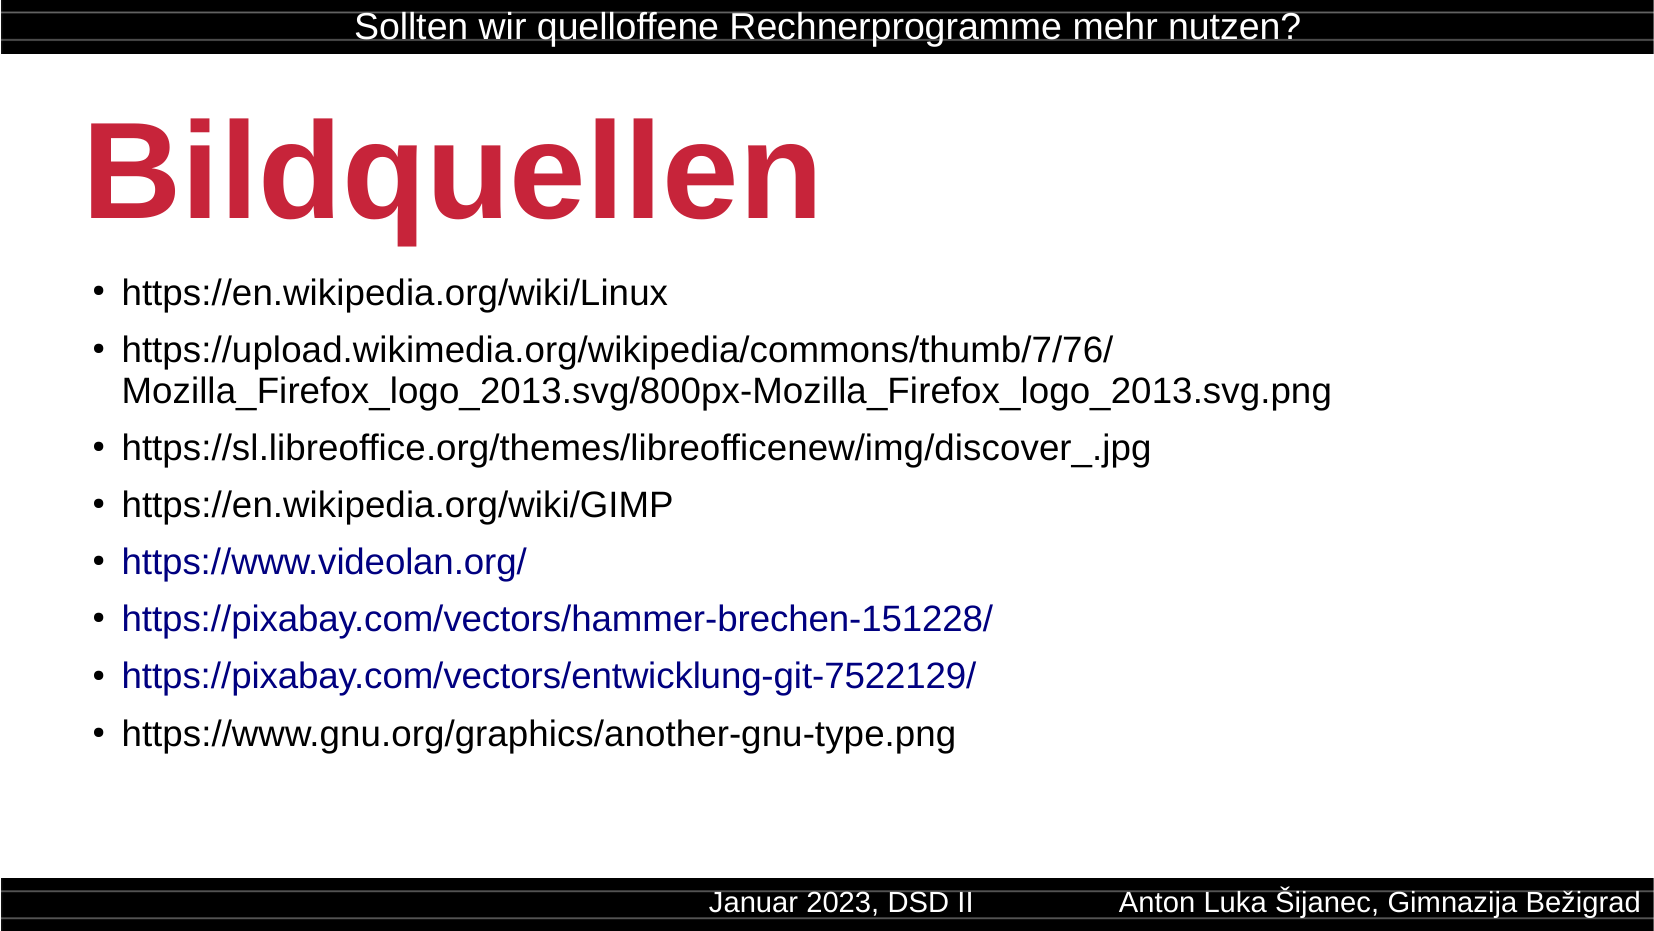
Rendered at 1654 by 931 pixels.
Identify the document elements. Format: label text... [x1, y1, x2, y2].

picture [1, 0, 1654, 54]
title Bildquellen [82, 92, 1571, 249]
list https://en.wikipedia.org/wiki/Linux https://upload.wikimedia.org/wikipedia/commons/thumb/7/76/Mozilla_Firefox_logo_2013.svg/800px-Mozilla_Firefox_logo_2013.svg.png https://sl.libreoffice.org/themes/libreofficenew/img/discover_.jpg https://en.wikipedia.org/wiki/GIMP https://www.videolan.org/ https://pixabay.com/vectors/hammer-brechen-151228/ https://pixabay.com/vectors/entwicklung-git-7522129/ https://www.gnu.org/graphics/another-gnu-type.png [82, 271, 1571, 758]
picture [1, 878, 1654, 931]
